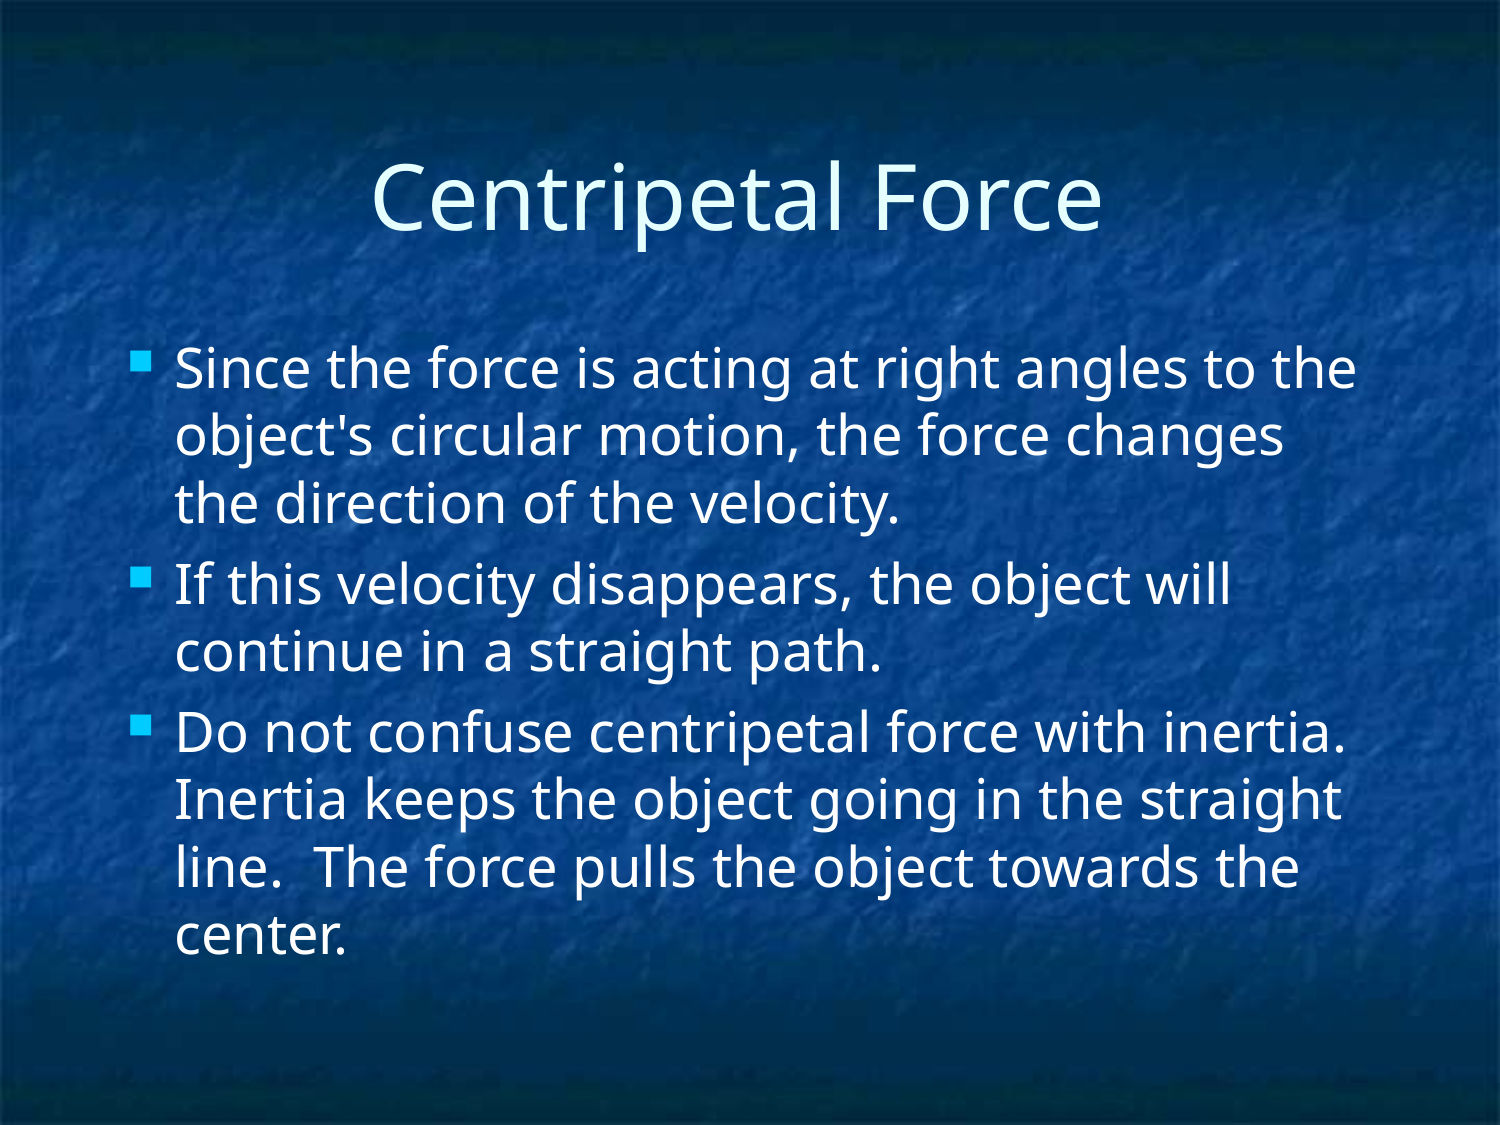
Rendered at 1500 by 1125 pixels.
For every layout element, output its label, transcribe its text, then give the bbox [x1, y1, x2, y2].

list Since the force is acting at right angles to the object's circular motion, the force changes the direction of the velocity. If this velocity disappears, the object will continue in a straight path. Do not confuse centripetal force with inertia. Inertia keeps the object going in the straight line. The force pulls the object towards the center. [112, 324, 1388, 978]
picture [0, 0, 1500, 1125]
title Centripetal Force [112, 99, 1388, 288]
